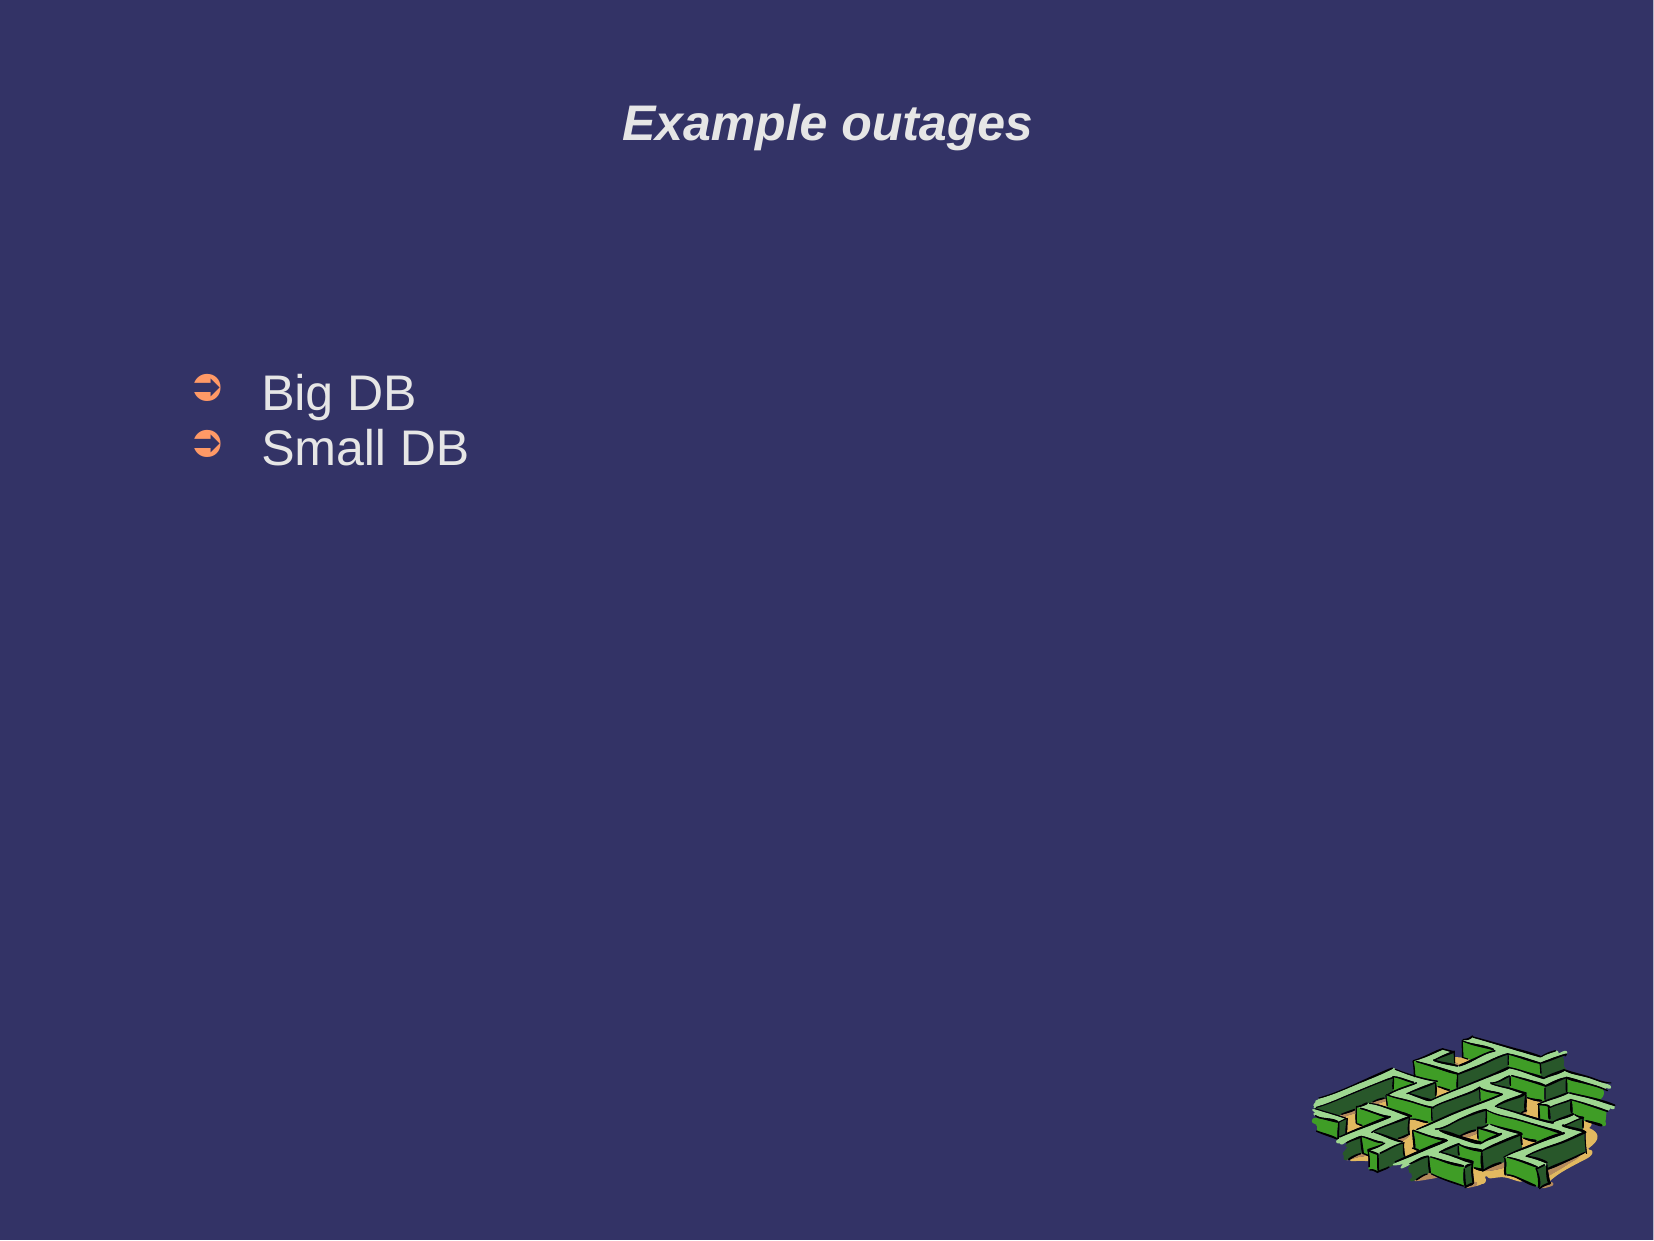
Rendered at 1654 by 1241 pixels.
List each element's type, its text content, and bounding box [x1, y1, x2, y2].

list Big DB Small DB [178, 364, 1570, 1085]
title Example outages [121, 19, 1534, 227]
